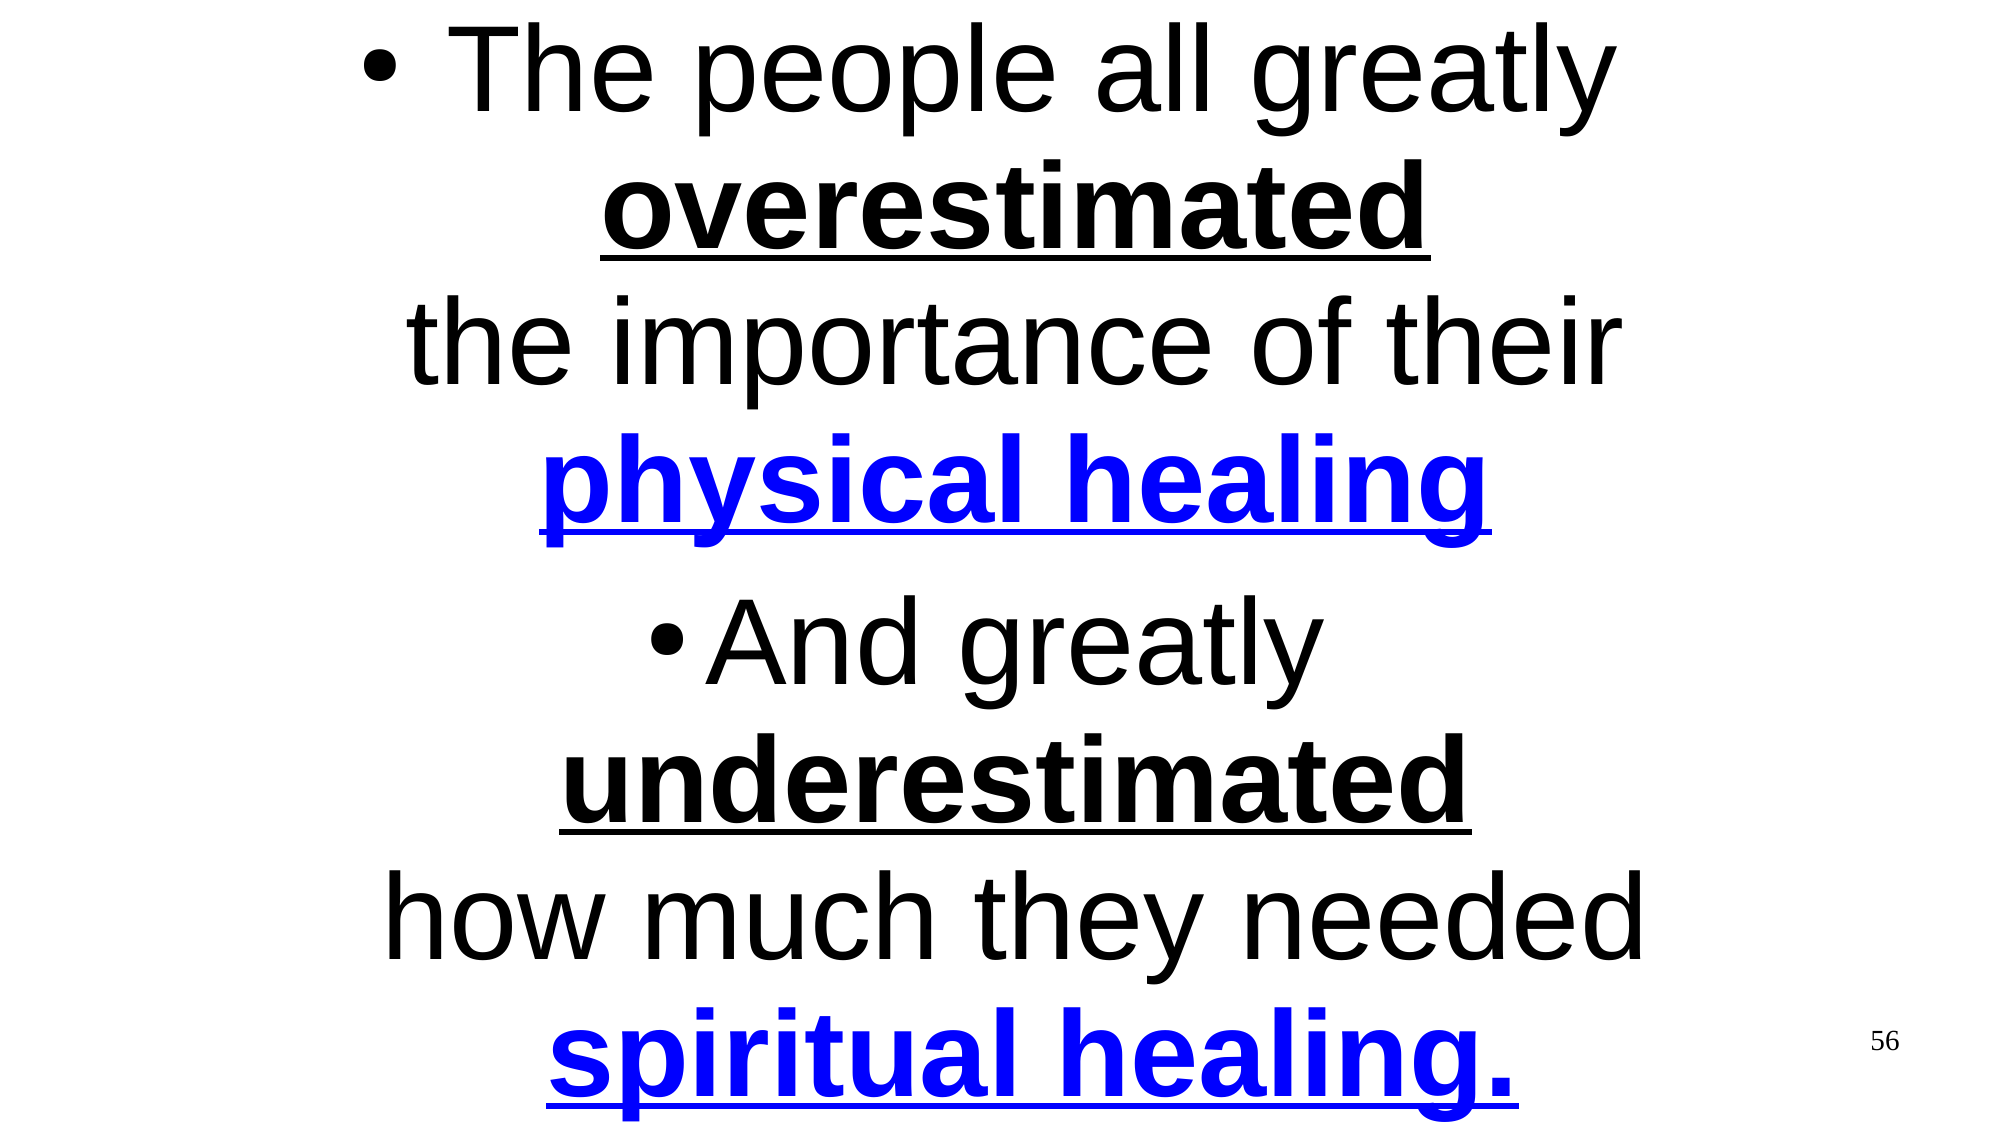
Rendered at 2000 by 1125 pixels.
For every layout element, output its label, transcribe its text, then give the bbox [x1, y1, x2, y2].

list The people all greatly overestimated the importance of their physical healing And greatly underestimated how much they needed spiritual healing. [0, 0, 1996, 1123]
